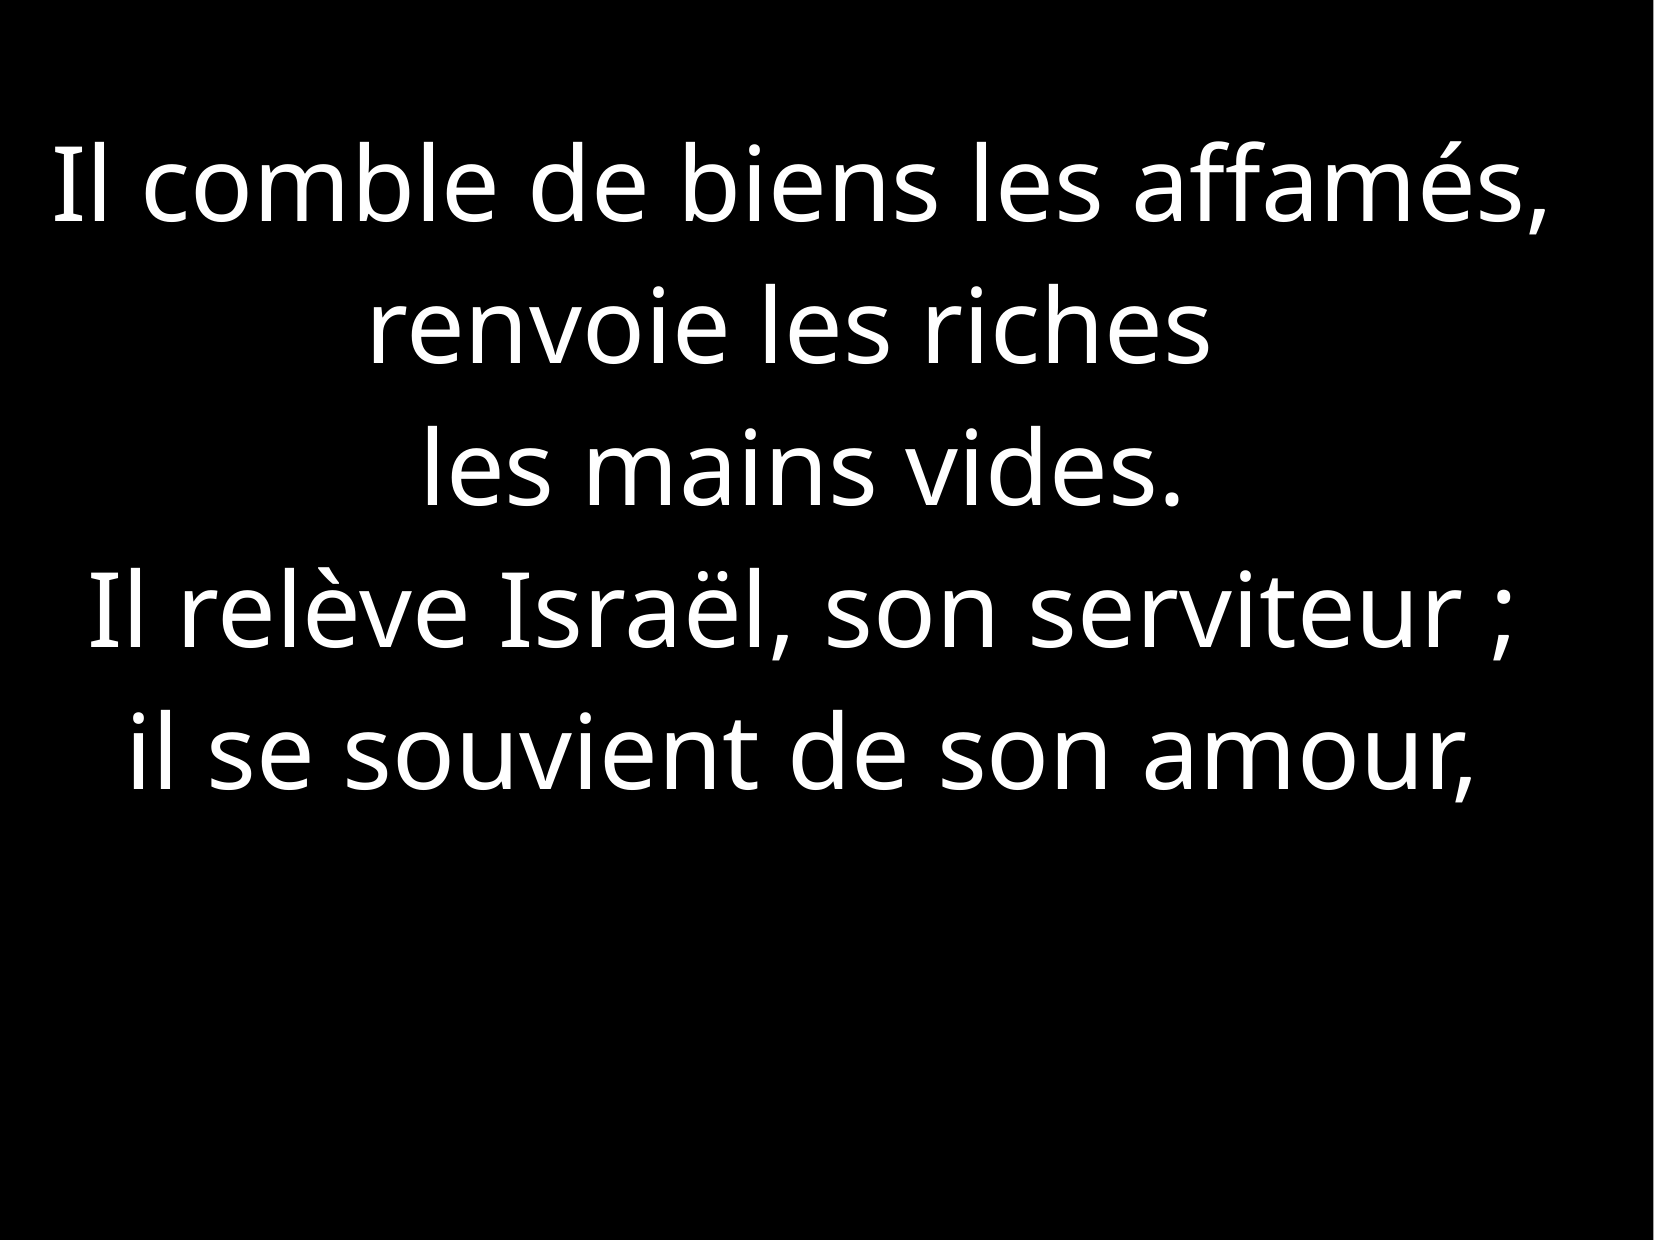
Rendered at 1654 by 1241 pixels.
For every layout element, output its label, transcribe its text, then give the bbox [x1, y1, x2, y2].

subtitle Il comble de biens les affamés, renvoie les riches les mains vides. Il relève Israël, son serviteur ; il se souvient de son amour, [11, 93, 1595, 1241]
